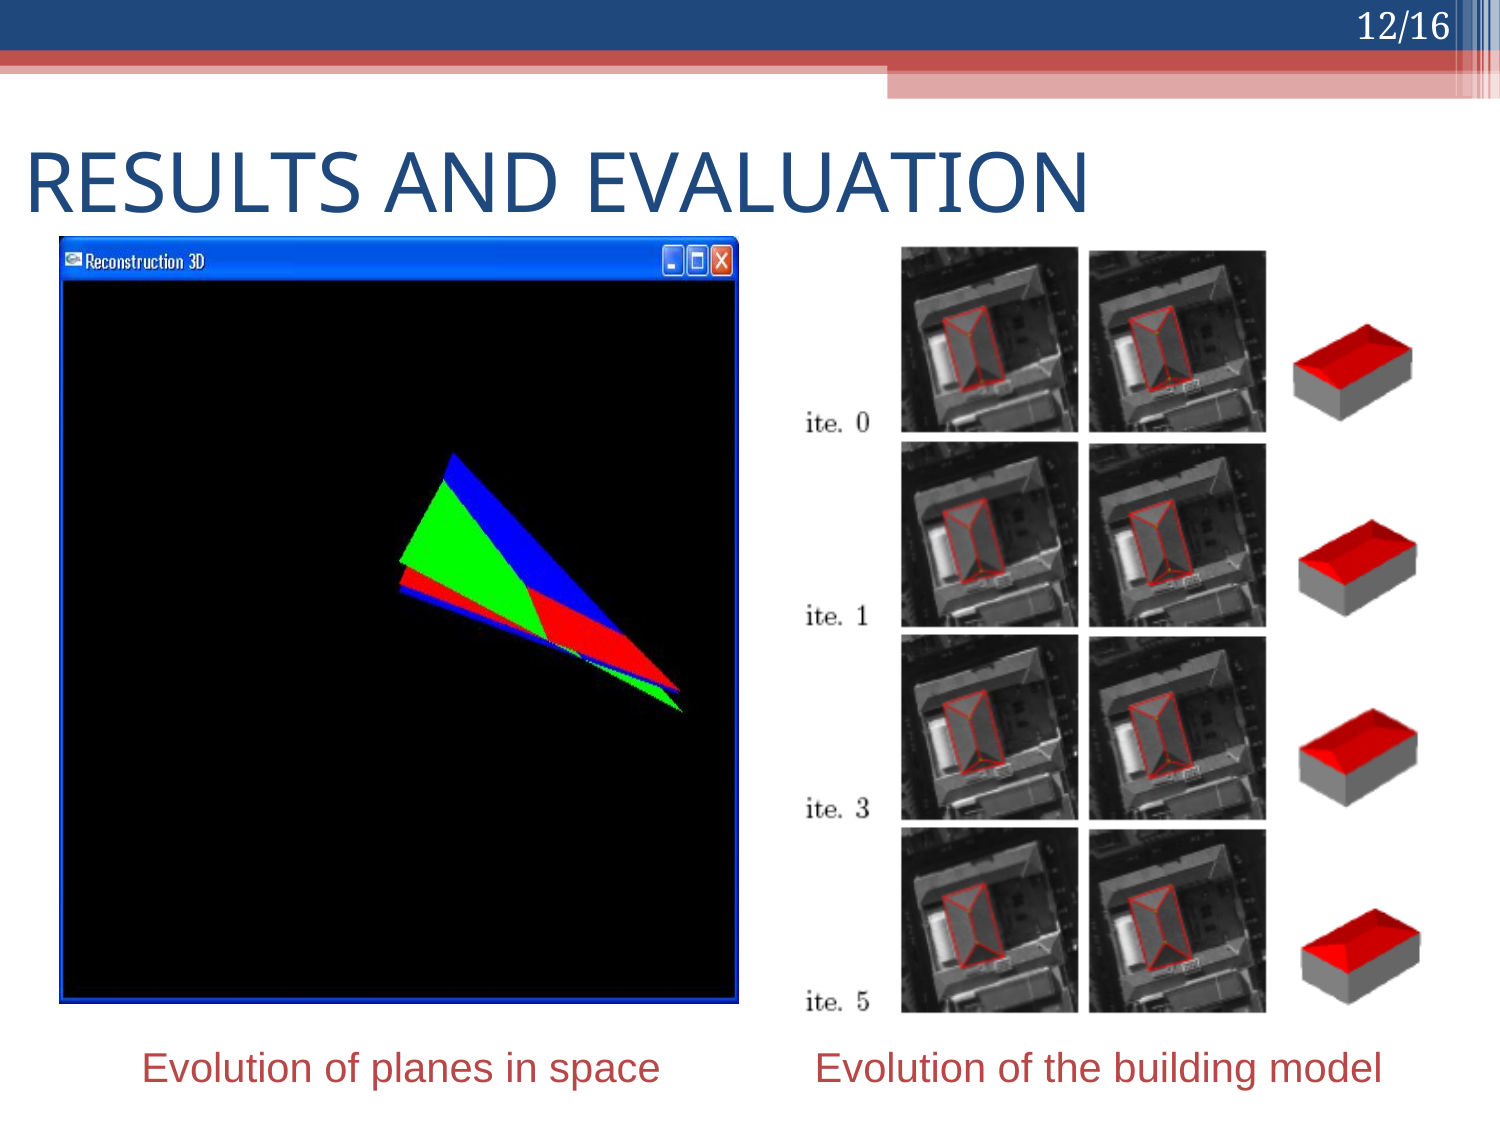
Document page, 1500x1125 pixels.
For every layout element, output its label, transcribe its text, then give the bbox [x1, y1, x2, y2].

picture [797, 236, 1447, 1034]
picture [59, 236, 739, 1004]
text_box <numéro>/16 [1299, 0, 1466, 61]
title RESULTS AND EVALUATION [8, 64, 1359, 296]
text_box Evolution of planes in space [59, 1033, 732, 1123]
text_box Evolution of the building model [732, 1033, 1500, 1123]
